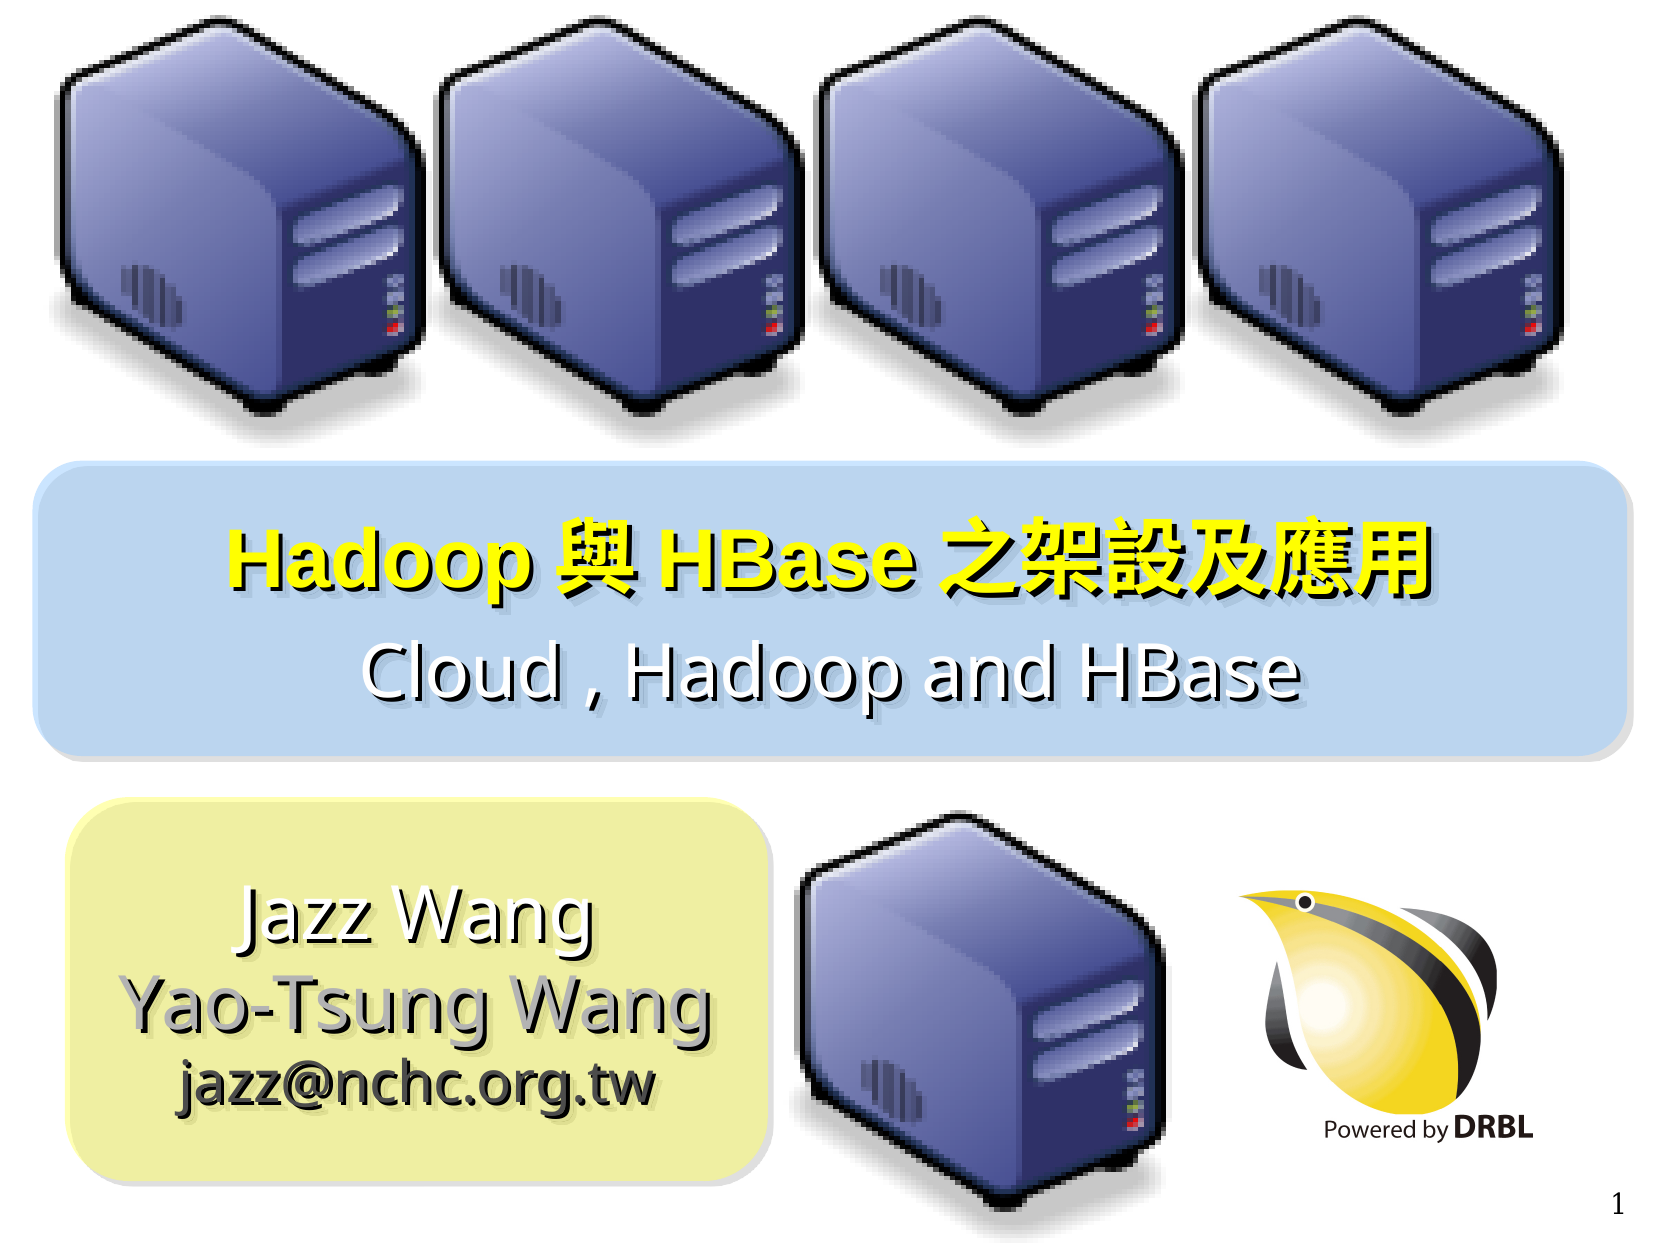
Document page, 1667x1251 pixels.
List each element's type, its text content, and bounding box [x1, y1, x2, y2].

picture [27, 2, 1609, 502]
picture [1224, 874, 1548, 1152]
picture [767, 797, 1211, 1251]
text_box Jazz Wang Yao-Tsung Wang jazz@nchc.org.tw [64, 797, 767, 1182]
text_box Hadoop與HBase之架設及應用 Cloud , Hadoop and HBase [32, 460, 1628, 757]
